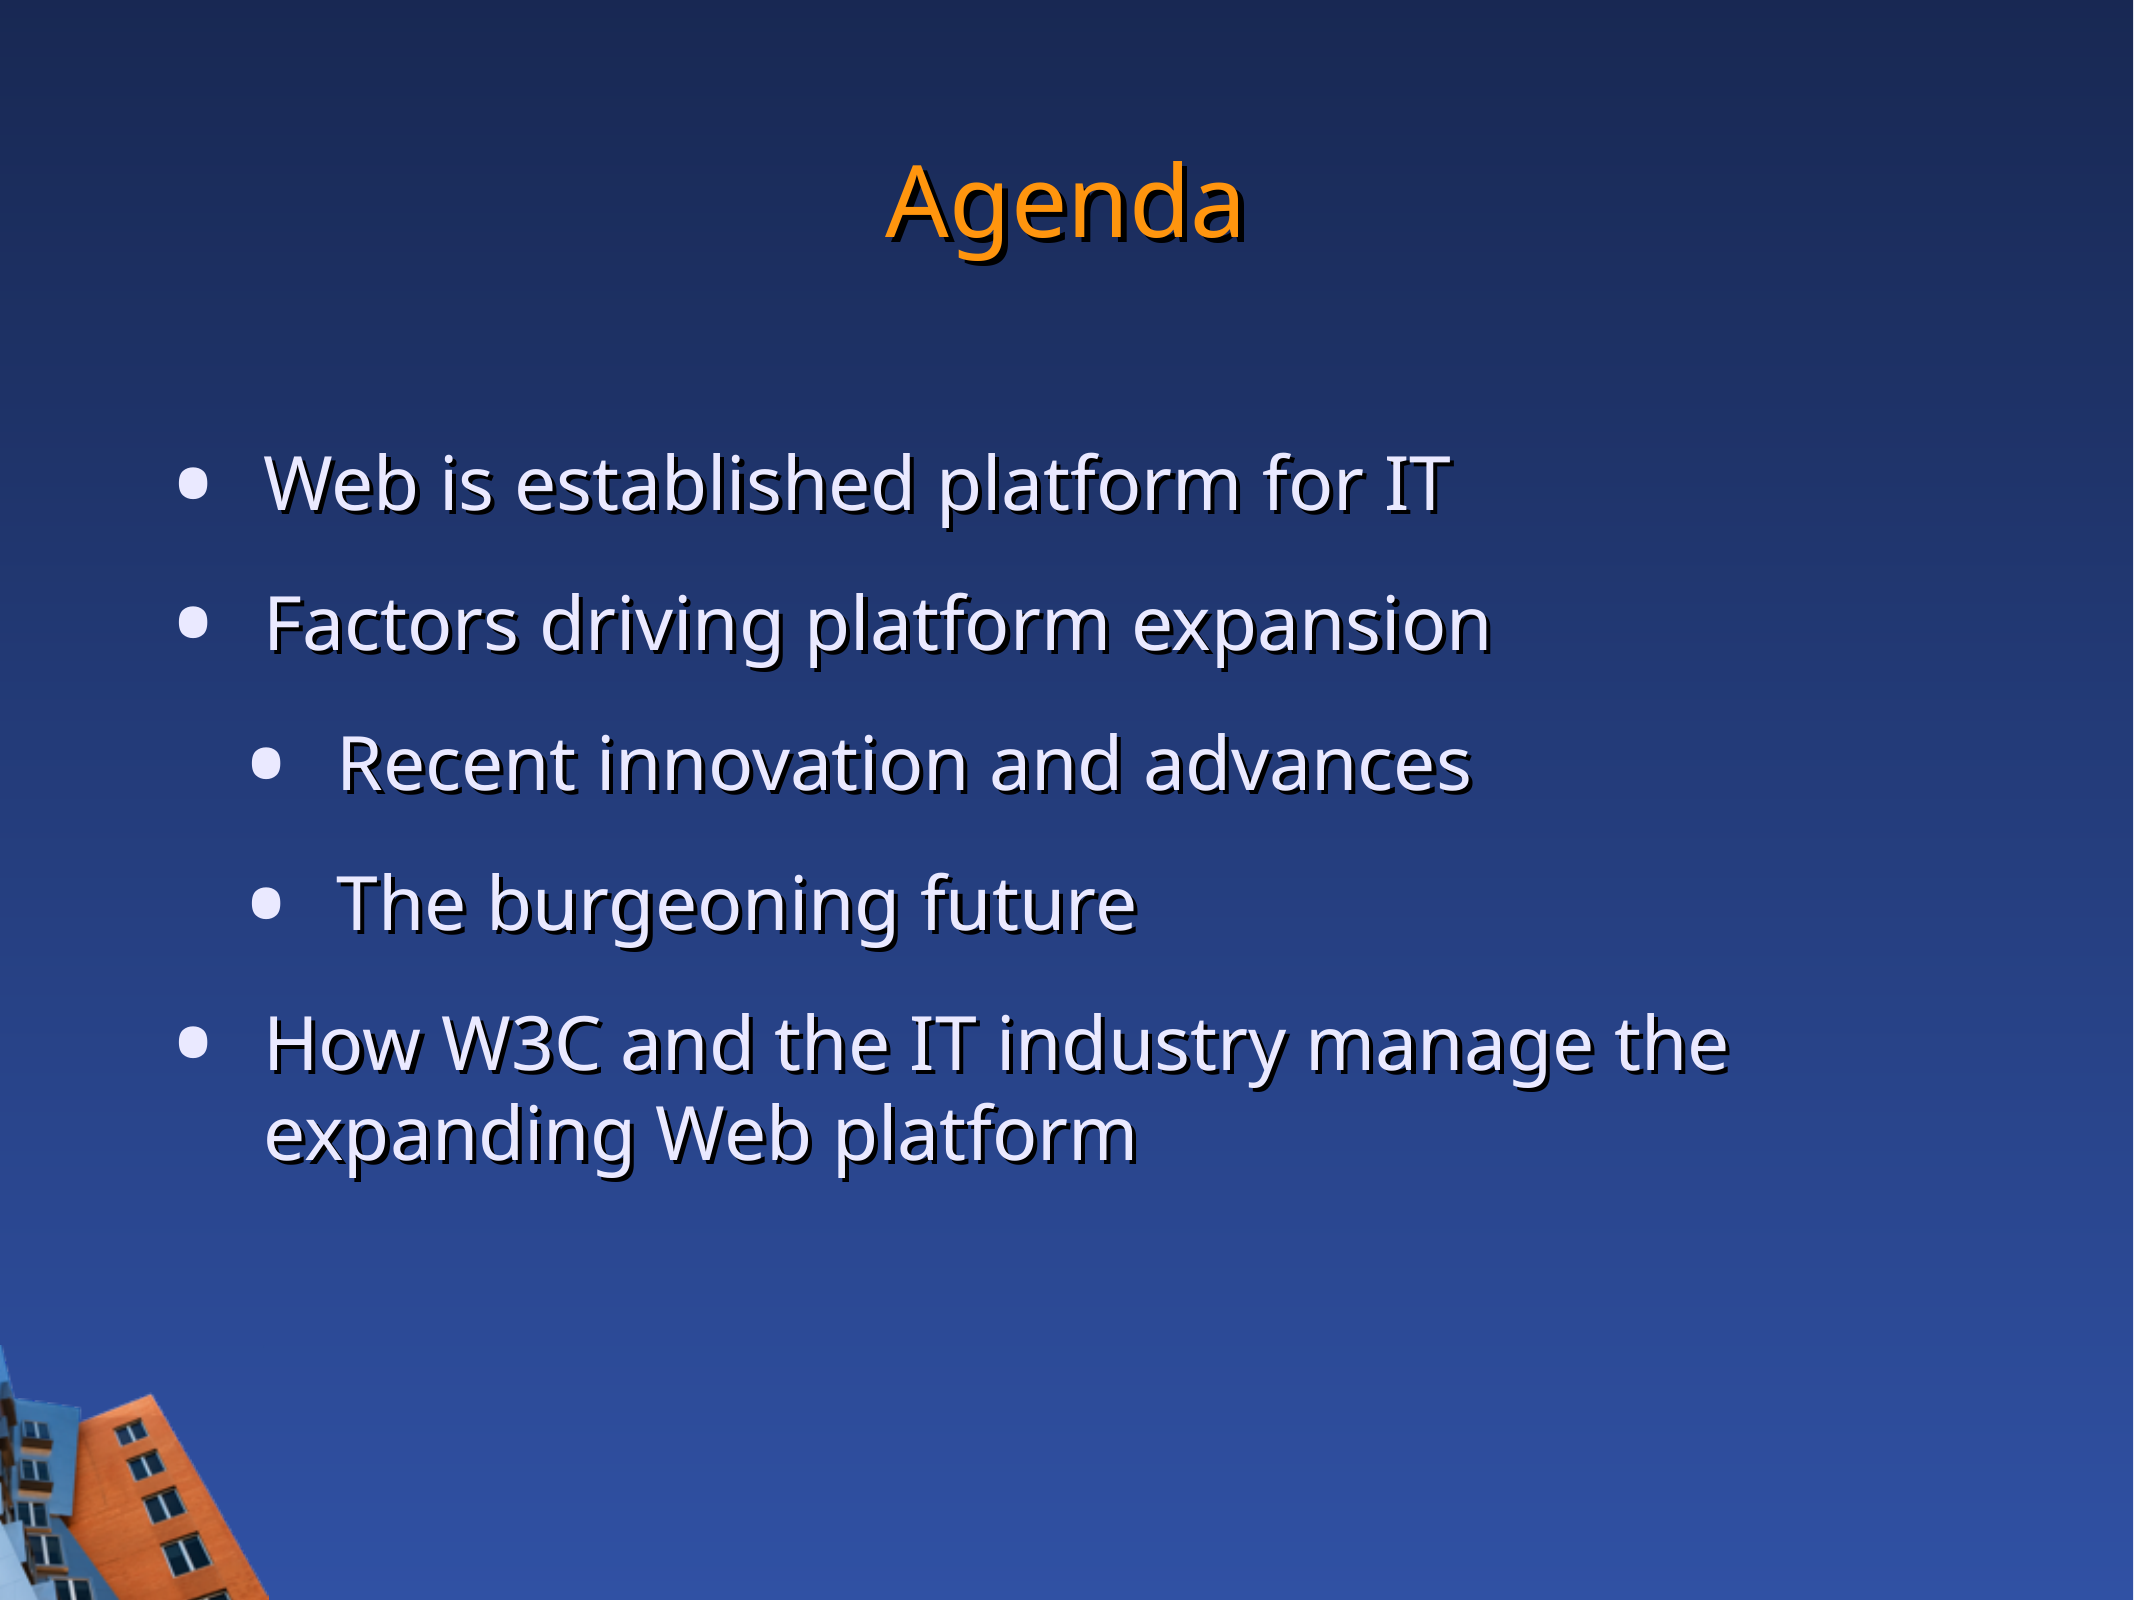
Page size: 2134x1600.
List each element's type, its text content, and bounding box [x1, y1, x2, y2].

title Agenda [106, 71, 2027, 324]
picture [0, 1345, 269, 1600]
list Web is established platform for IT Factors driving platform expansion Recent innovation and advances The burgeoning future How W3C and the IT industry manage the expanding Web platform [117, 435, 2038, 1477]
